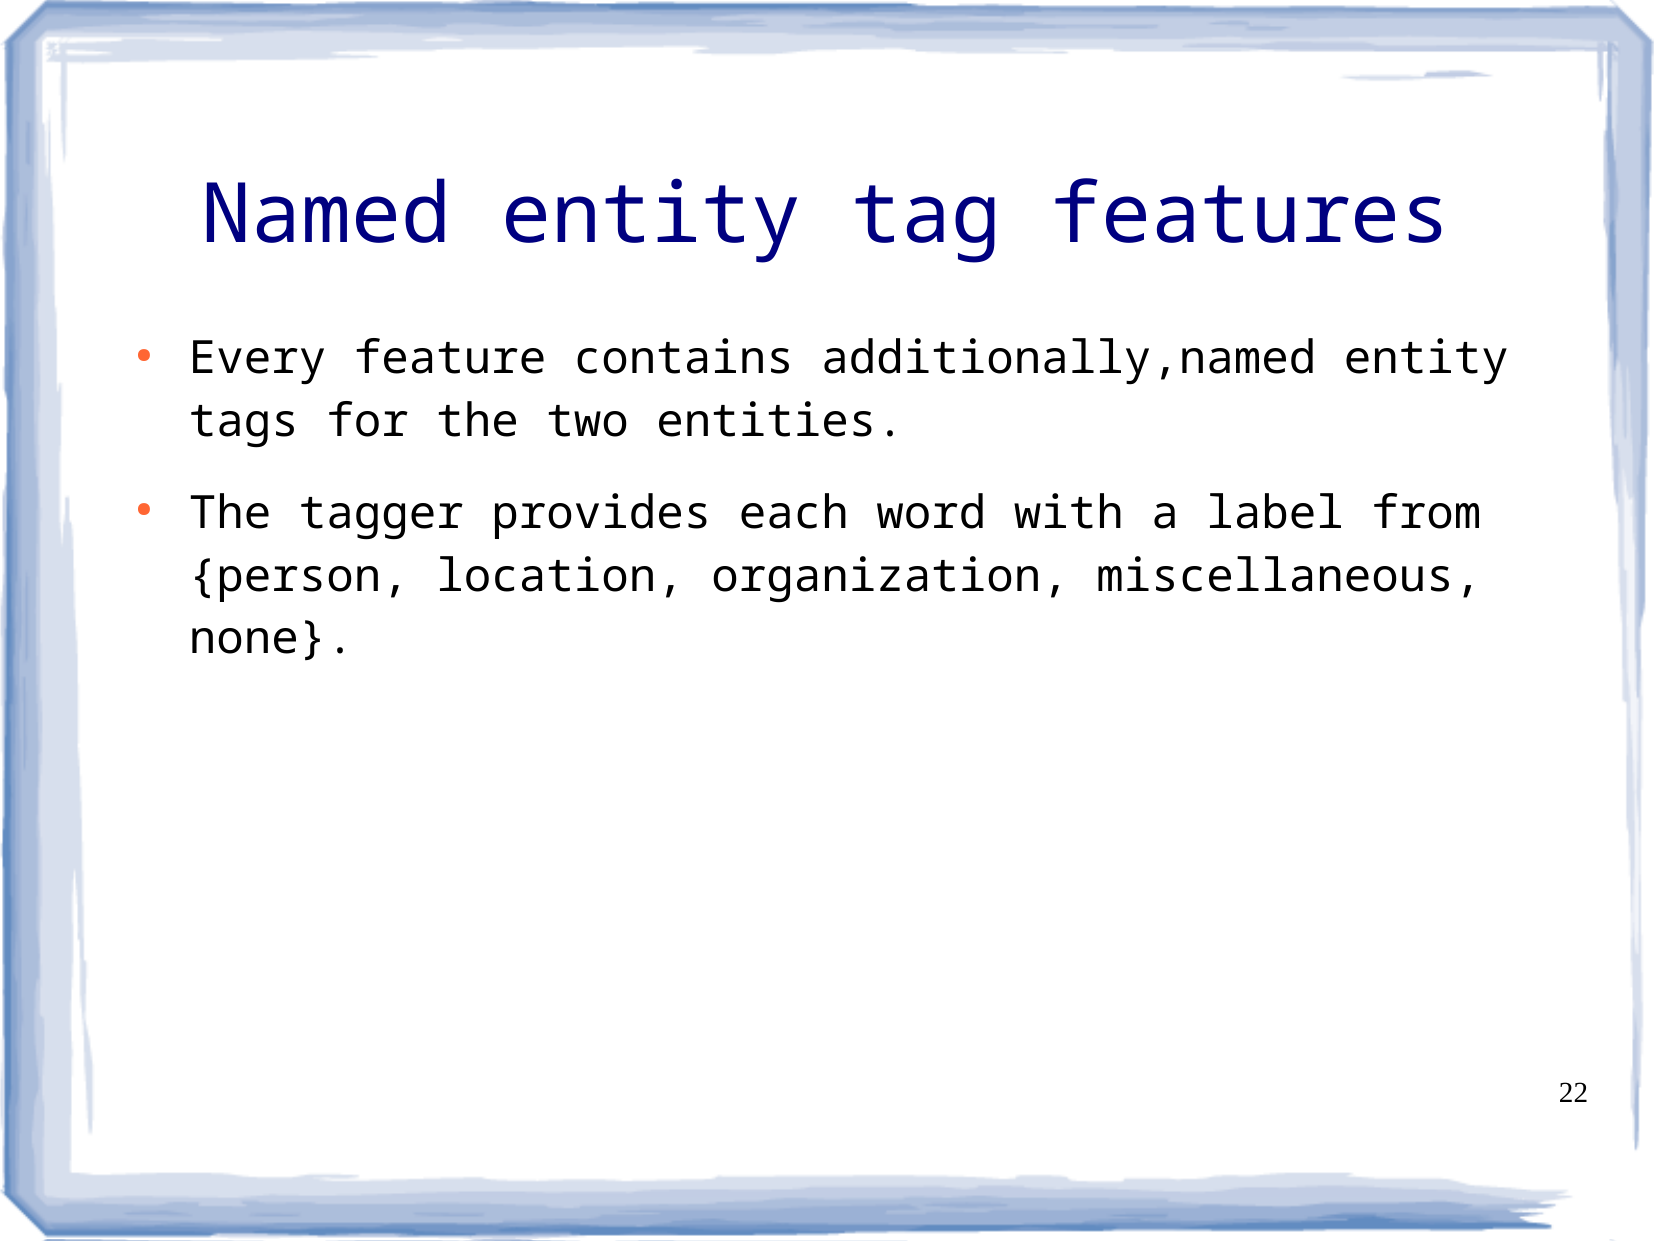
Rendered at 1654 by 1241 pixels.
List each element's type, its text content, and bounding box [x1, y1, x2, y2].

picture [0, 0, 1654, 1241]
list Every feature contains additionally,named entity tags for the two entities. The tagger provides each word with a label from {person, location, organization, miscellaneous, none}. [118, 324, 1571, 1045]
title Named entity tag features [82, 49, 1571, 257]
